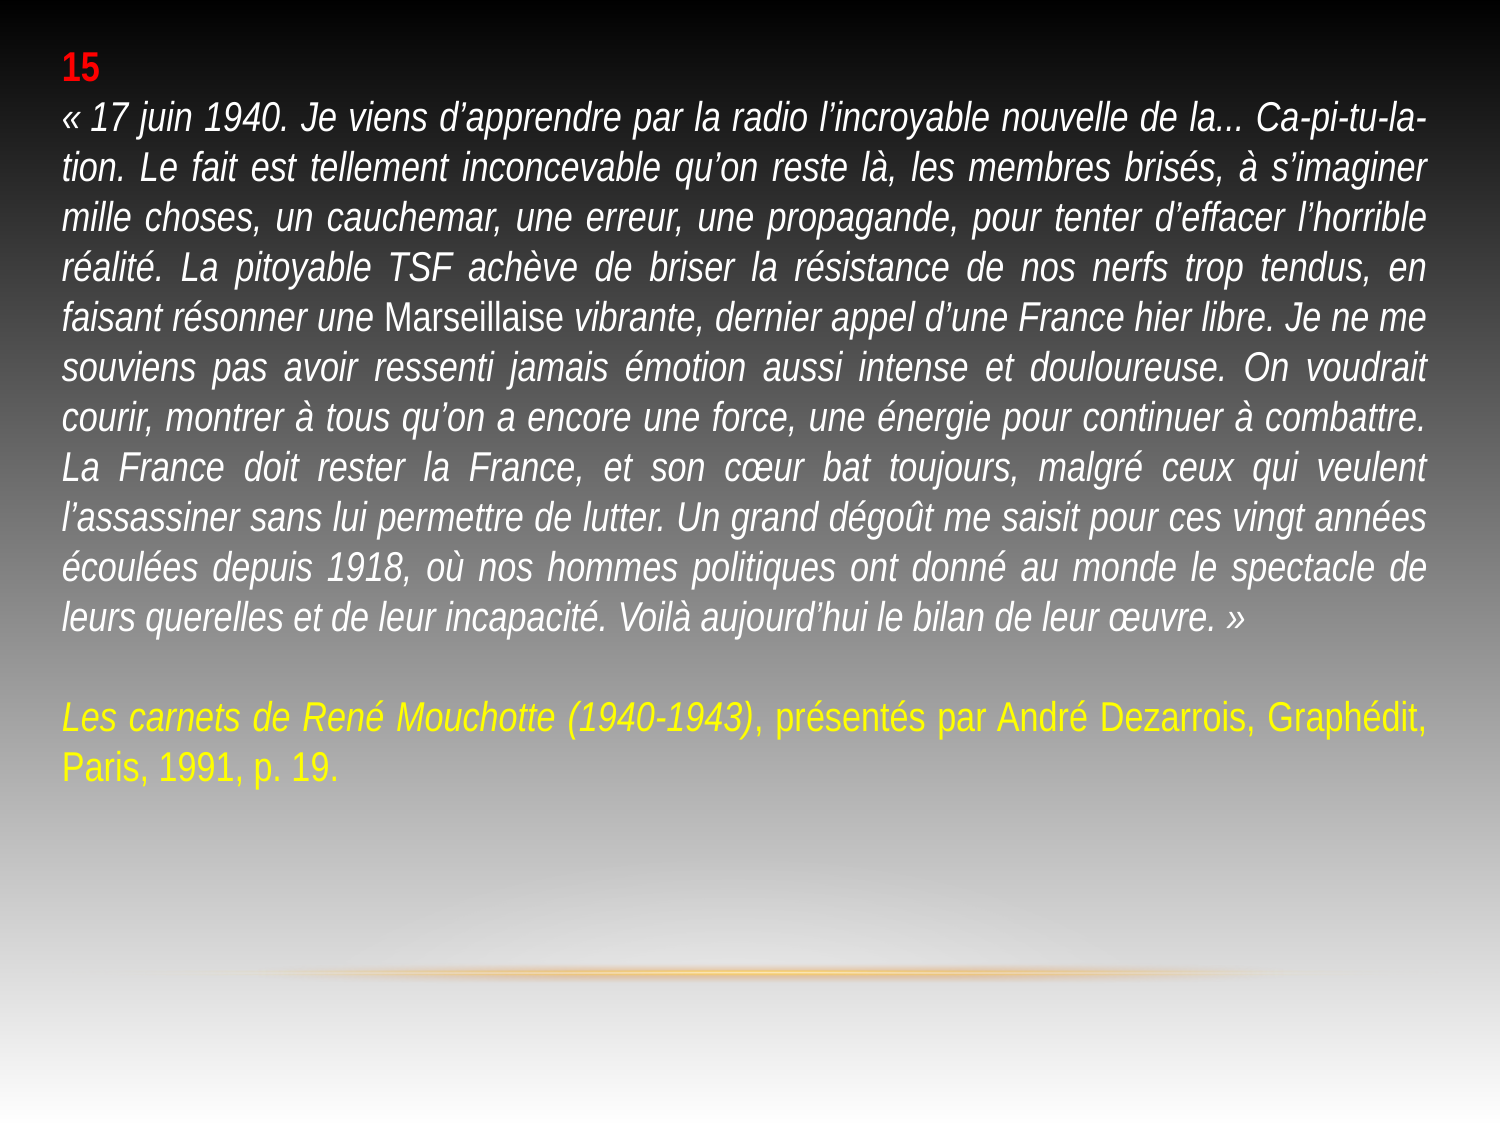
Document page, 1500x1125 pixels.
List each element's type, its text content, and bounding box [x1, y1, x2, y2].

picture [0, 0, 1500, 1125]
text_box 15 « 17 juin 1940. Je viens d’apprendre par la radio l’incroyable nouvelle de la... Ca-pi-tu-la-tion. Le fait est tellement inconcevable qu’on reste là, les membres brisés, à s’imaginer mille choses, un cauchemar, une erreur, une propagande, pour tenter d’effacer l’horrible réalité. La pitoyable TSF achève de briser la résistance de nos nerfs trop tendus, en faisant résonner une Marseillaise vibrante, dernier appel d’une France hier libre. Je ne me souviens pas avoir ressenti jamais émotion aussi intense et douloureuse. On voudrait courir, montrer à tous qu’on a encore une force, une énergie pour continuer à combattre. La France doit rester la France, et son cœur bat toujours, malgré ceux qui veulent l’assassiner sans lui permettre de lutter. Un grand dégoût me saisit pour ces vingt années écoulées depuis 1918, où nos hommes politiques ont donné au monde le spectacle de leurs querelles et de leur incapacité. Voilà aujourd’hui le bilan de leur œuvre. » Les carnets de René Mouchotte (1940-1943), présentés par André Dezarrois, Graphédit, Paris, 1991, p. 19. [47, 32, 1443, 848]
